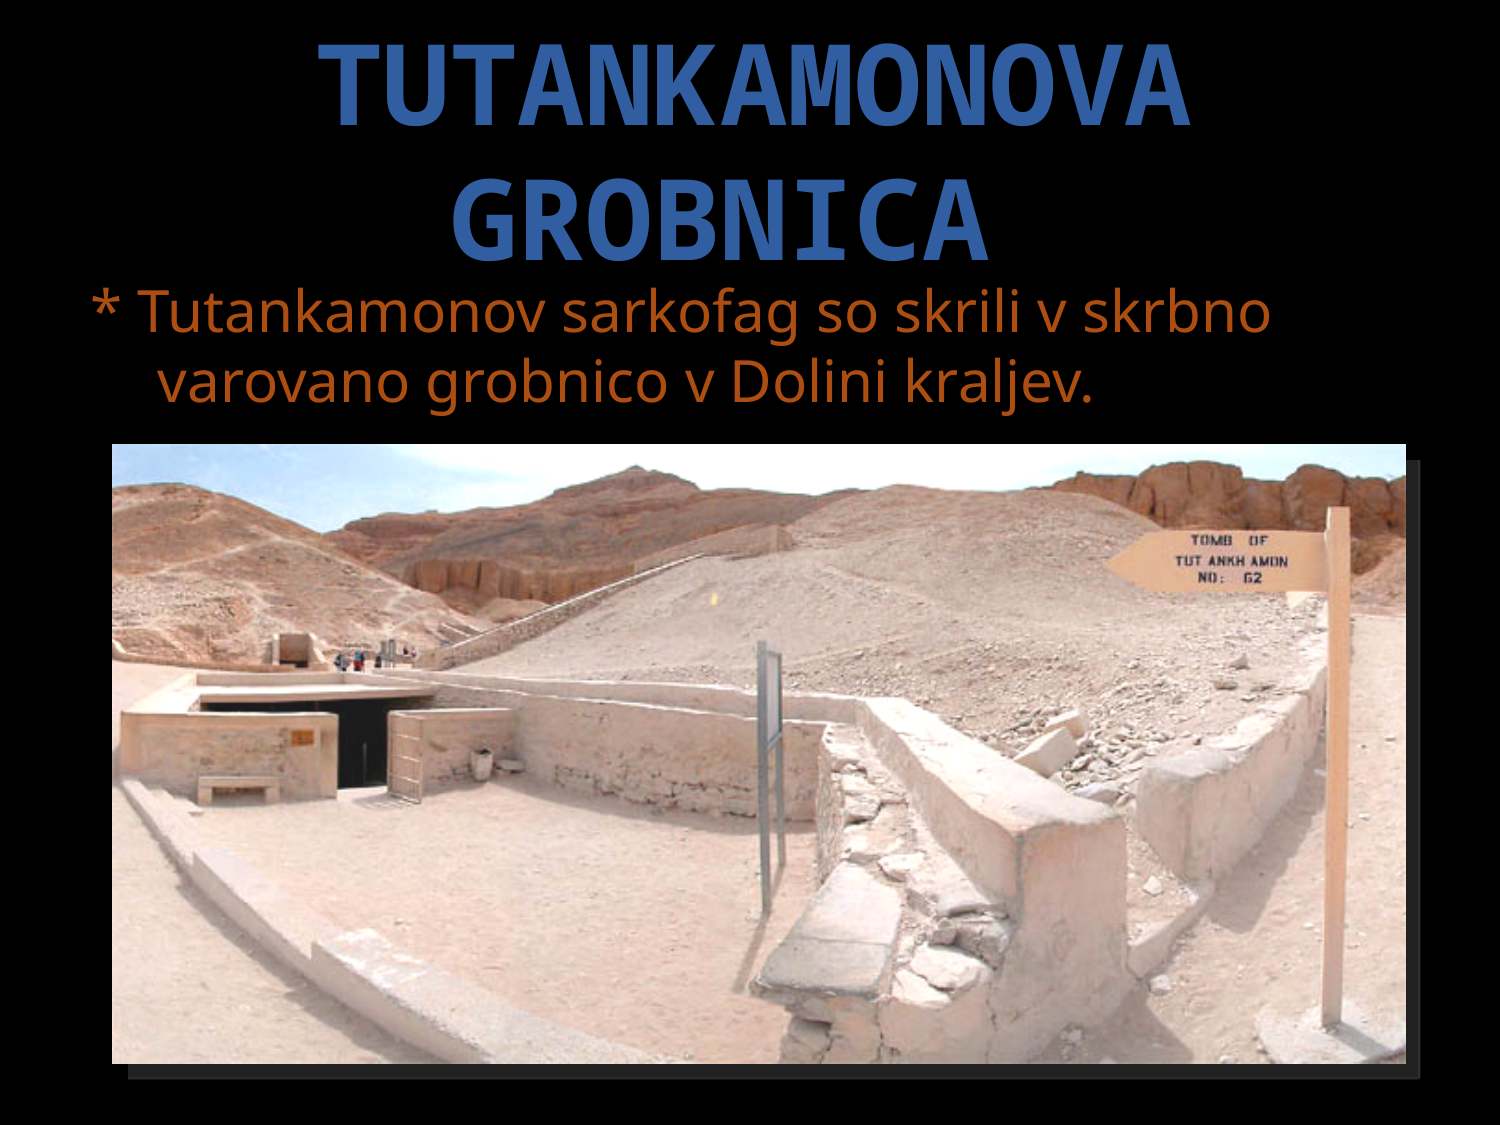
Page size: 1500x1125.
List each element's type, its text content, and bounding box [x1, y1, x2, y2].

picture [112, 444, 1406, 1064]
title TUTANKAMONOVA GROBNICA [41, 54, 1467, 243]
list * Tutankamonov sarkofag so skrili v skrbno varovano grobnico v Dolini kraljev. [53, 267, 1412, 1012]
